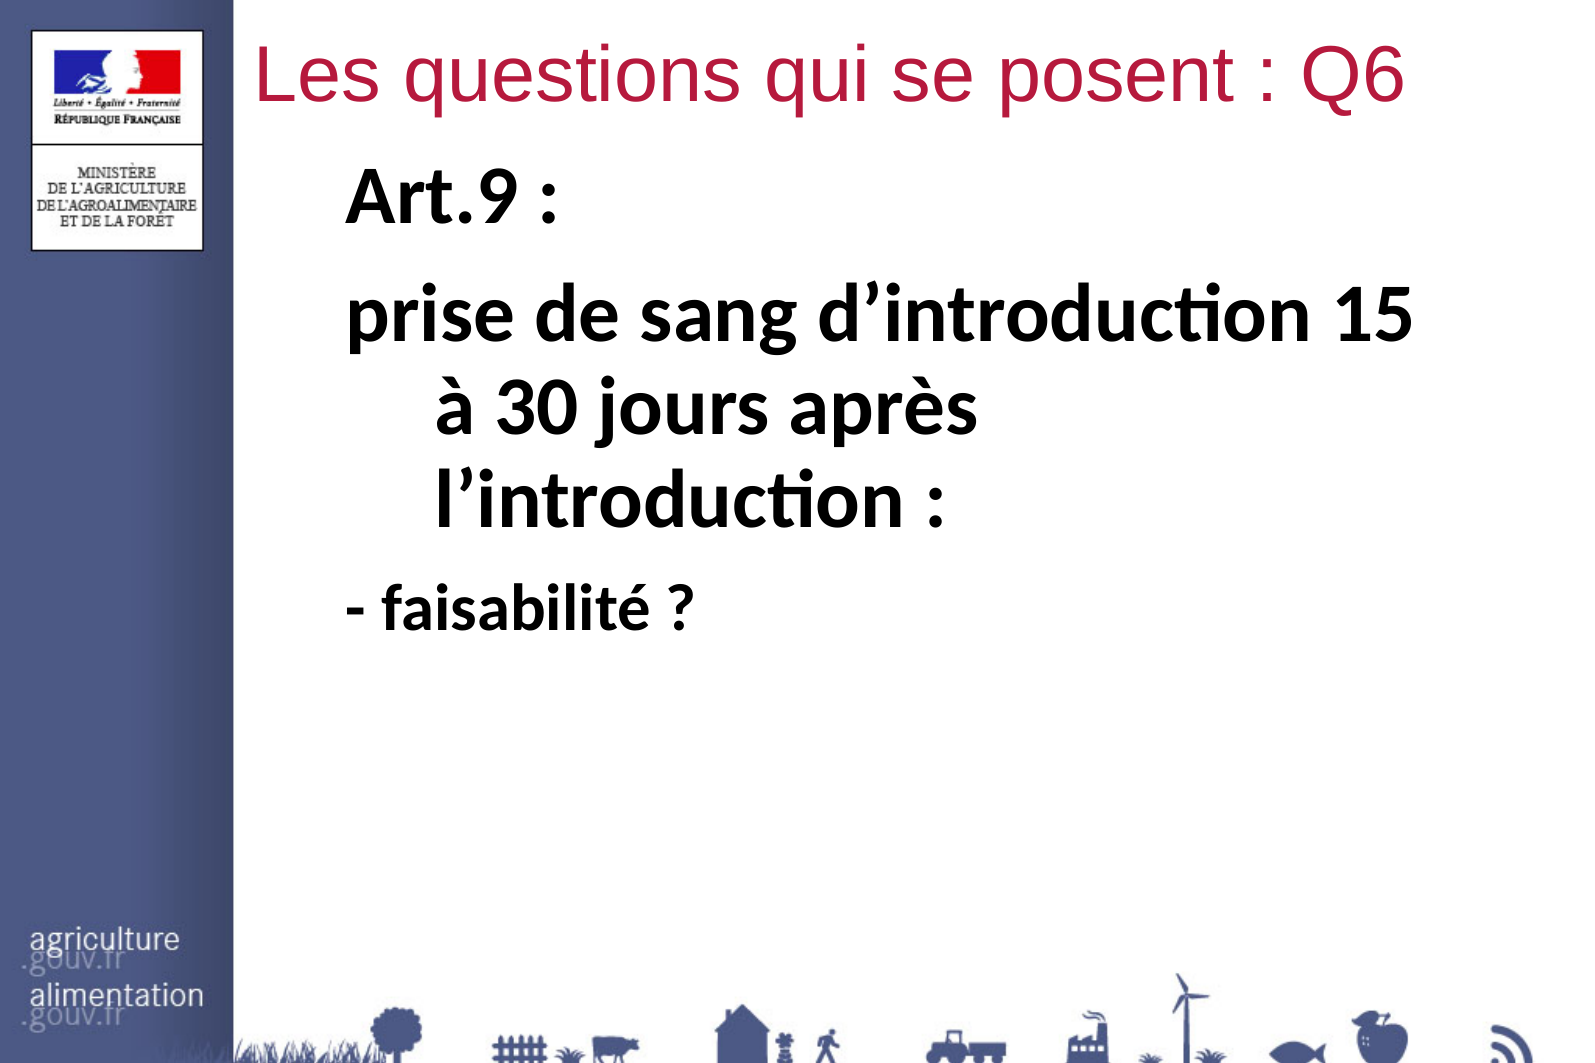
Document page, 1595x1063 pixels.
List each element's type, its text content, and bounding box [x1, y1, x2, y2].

picture [0, 0, 1595, 1063]
text_box Les questions qui se posent : Q6 [253, 0, 1519, 141]
text_box Art.9 : prise de sang d’introduction 15 à 30 jours après l’introduction : - faisabilité ? [330, 141, 1453, 934]
